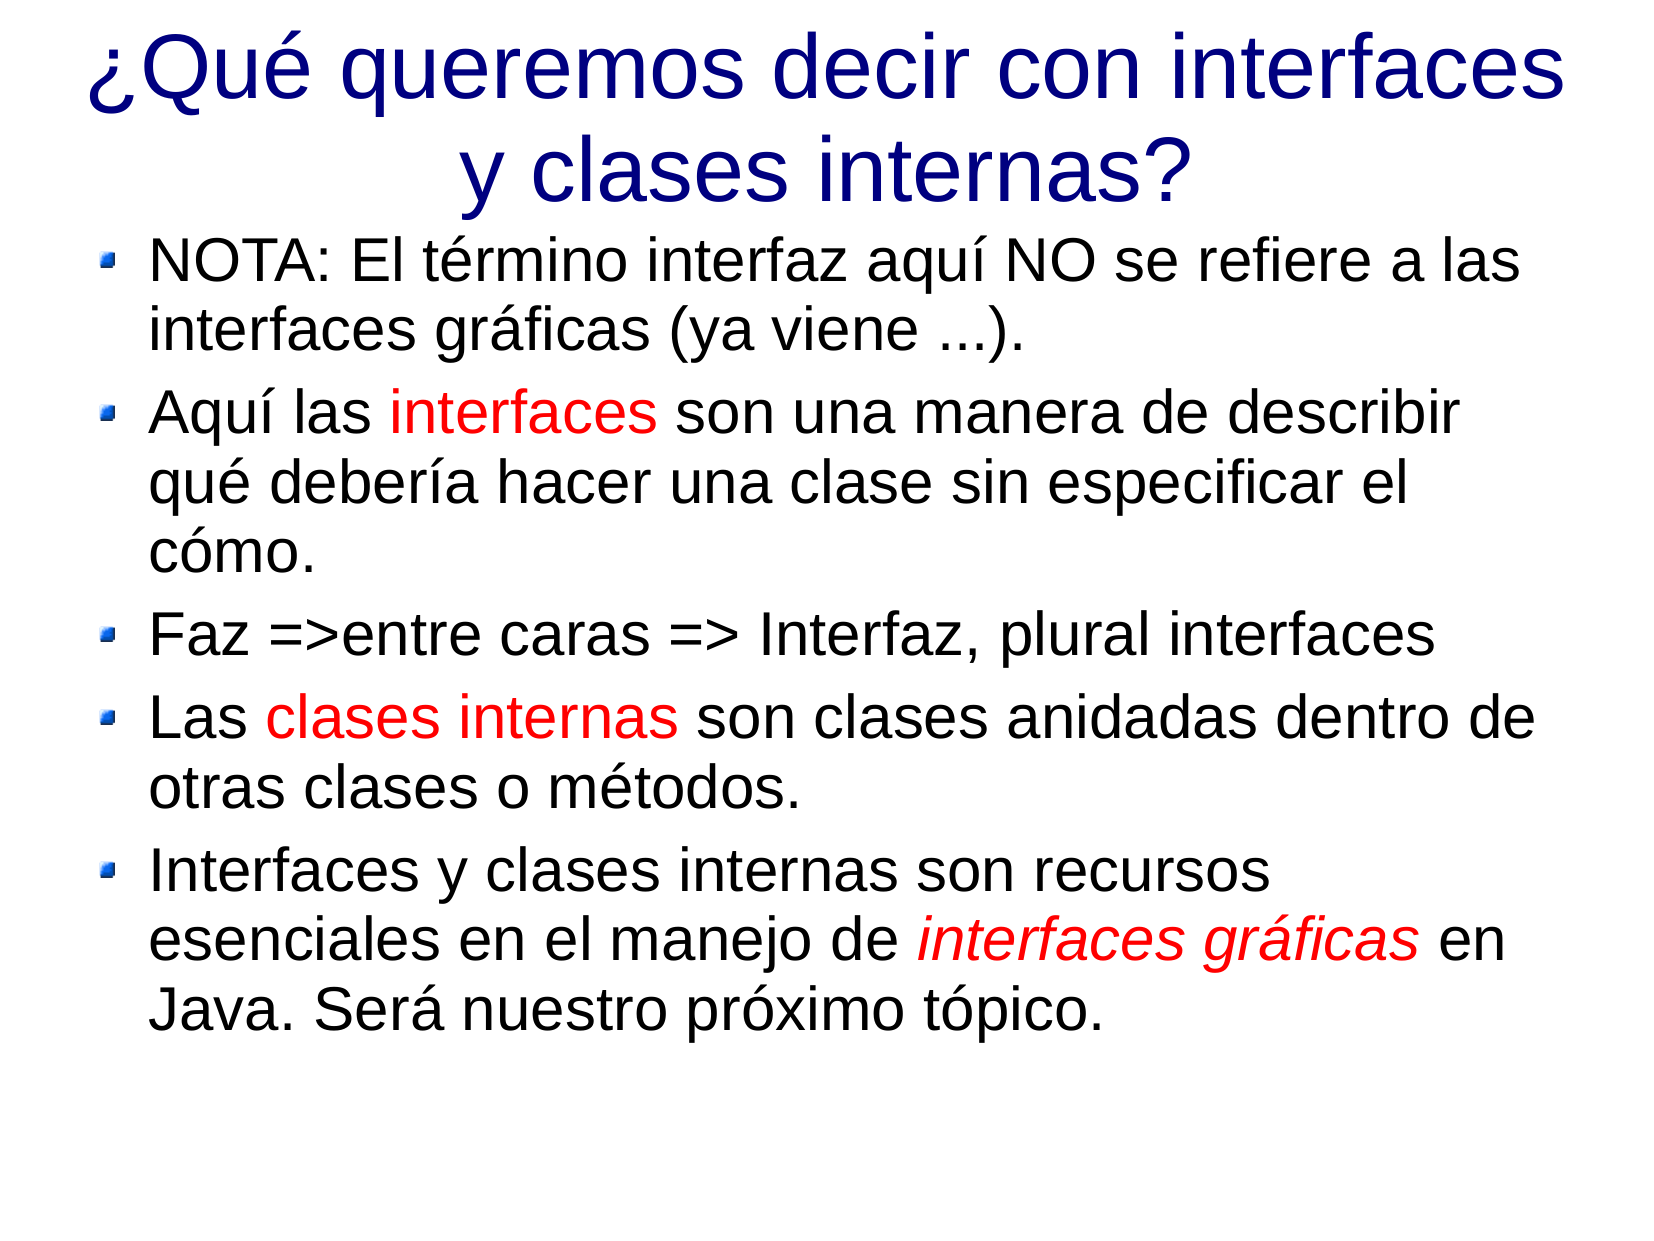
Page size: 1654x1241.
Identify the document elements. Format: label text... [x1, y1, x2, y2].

title ¿Qué queremos decir con interfaces y clases internas? [82, 4, 1571, 225]
list NOTA: El término interfaz aquí NO se refiere a las interfaces gráficas (ya viene ...). Aquí las interfaces son una manera de describir qué debería hacer una clase sin especificar el cómo. Faz =>entre caras => Interfaz, plural interfaces Las clases internas son clases anidadas dentro de otras clases o métodos. Interfaces y clases internas son recursos esenciales en el manejo de interfaces gráficas en Java. Será nuestro próximo tópico. [82, 225, 1571, 1126]
